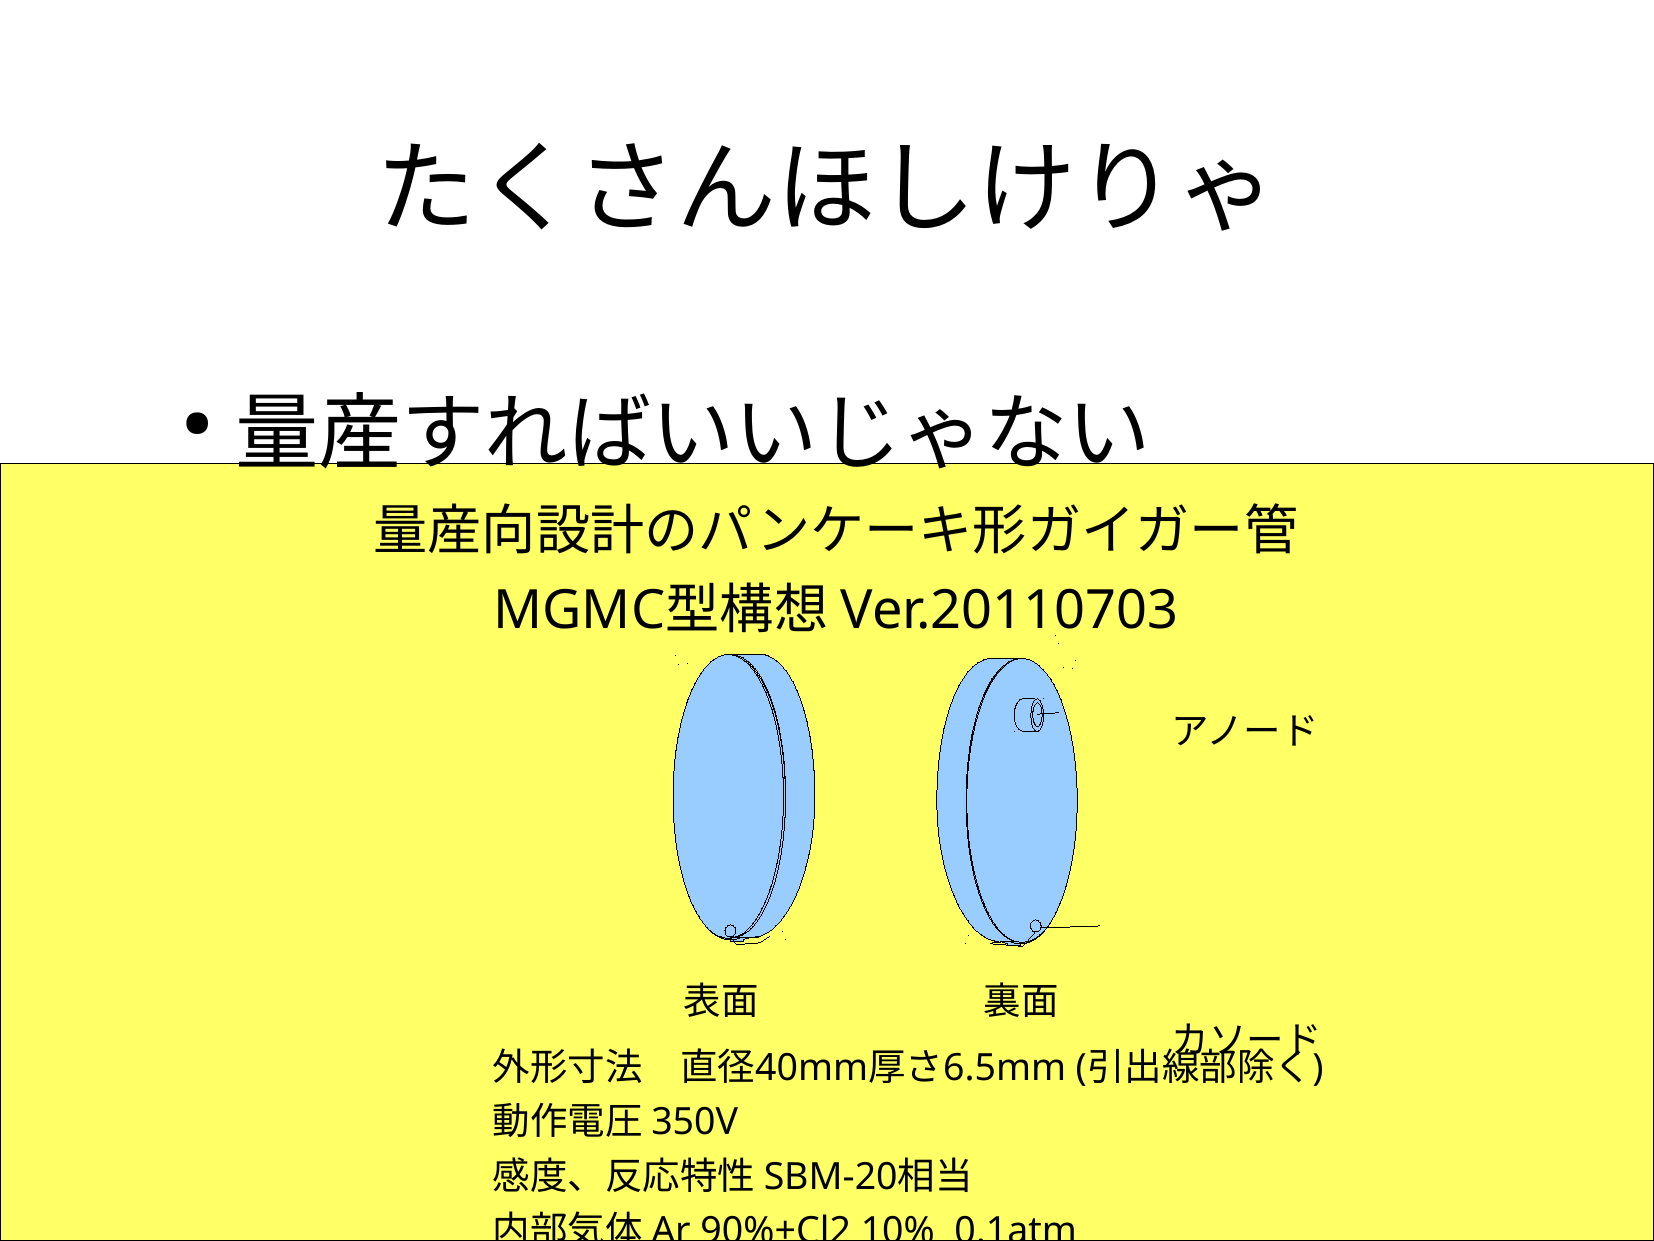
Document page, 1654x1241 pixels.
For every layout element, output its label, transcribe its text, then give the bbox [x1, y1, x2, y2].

text_box [924, 1229, 930, 1241]
text_box [673, 654, 815, 942]
text_box [1012, 1233, 1022, 1241]
text_box アノード カソード [1157, 693, 1364, 991]
text_box [764, 1229, 770, 1241]
text_box [498, 1221, 523, 1241]
text_box [555, 1216, 563, 1241]
text_box [887, 1219, 898, 1241]
text_box [1047, 1225, 1057, 1241]
text_box [936, 658, 1078, 946]
text_box [726, 1219, 737, 1241]
text_box [585, 1229, 595, 1241]
text_box 量産向設計のパンケーキ形ガイガー管 MGMC型構想 Ver.20110703 [311, 479, 1361, 611]
text_box [1060, 1225, 1070, 1241]
text_box [630, 1226, 636, 1236]
text_box 表面 裏面 [668, 964, 1182, 1020]
text_box [0, 463, 1654, 1241]
text_box [655, 1235, 670, 1241]
text_box [659, 1221, 667, 1232]
text_box 外形寸法 直径40mm厚さ6.5mm (引出線部除く) 動作電圧 350V 感度、反応特性 SBM-20相当 内部気体 Ar 90%+Cl2 10% 0.1atm [477, 1029, 1322, 1206]
text_box [705, 1219, 716, 1230]
title たくさんほしけりゃ [82, 49, 1571, 310]
list 量産すればいいじゃない [164, 365, 1571, 1184]
text_box [959, 1219, 970, 1241]
text_box [537, 1234, 546, 1241]
